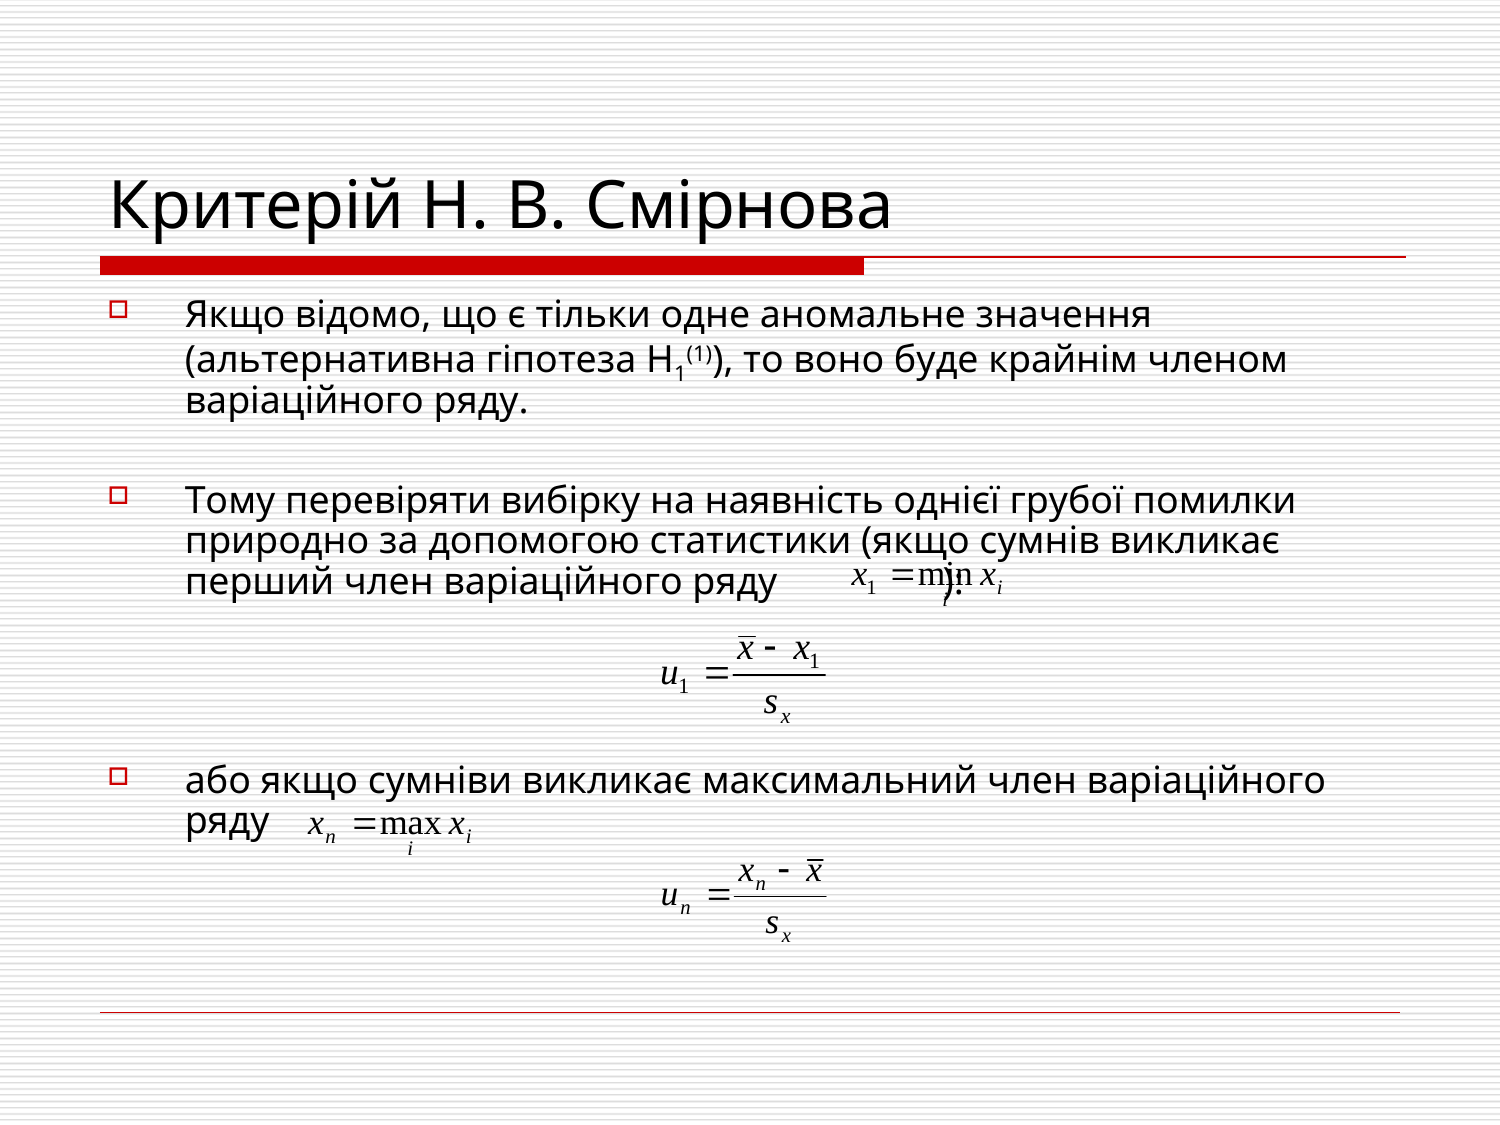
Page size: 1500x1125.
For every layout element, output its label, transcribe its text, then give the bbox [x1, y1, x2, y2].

list Якщо відомо, що є тільки одне аномальне значення (альтернативна гіпотеза Н1(1)), то воно буде крайнім членом варіаційного ряду. Тому перевіряти вибірку на наявність однієї грубої помилки природно за допомогою статистики (якщо сумнів викликає перший член варіаційного ряду ): або якщо сумніви викликає максимальний член варіаційного ряду [92, 287, 1406, 988]
chart [844, 550, 1010, 615]
picture [0, 0, 1500, 1125]
title Критерій Н. В. Смірнова [94, 49, 1407, 250]
chart [655, 621, 833, 732]
chart [656, 846, 834, 951]
chart [301, 798, 479, 864]
